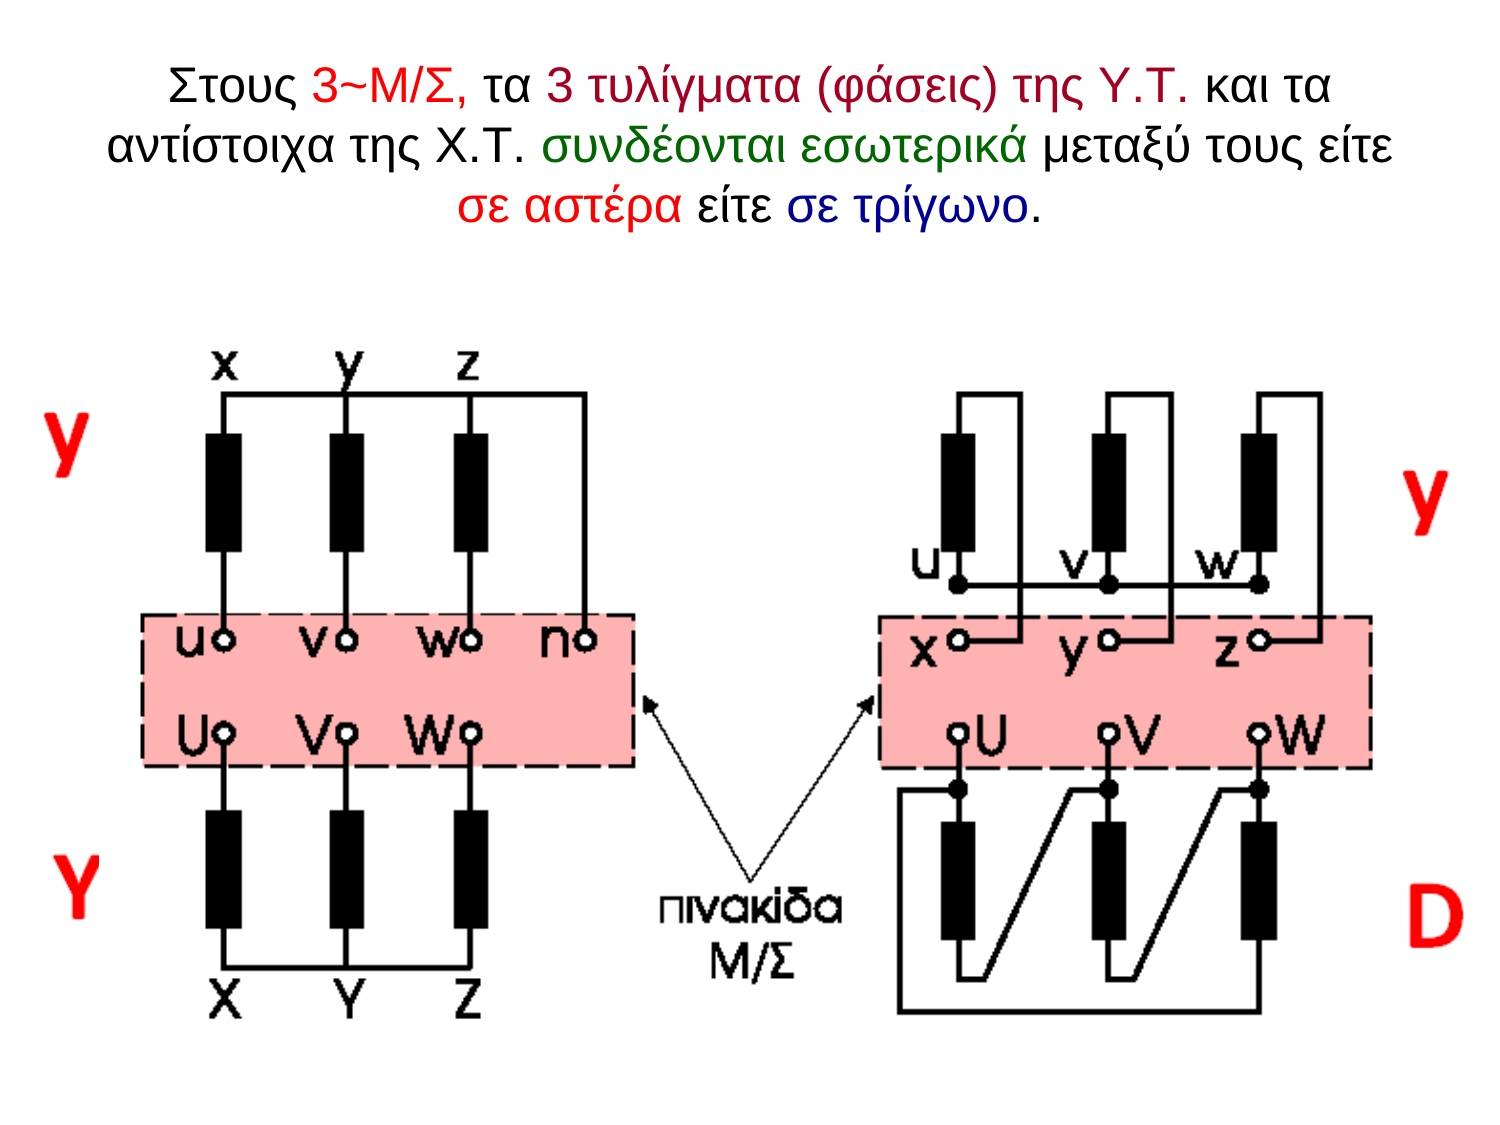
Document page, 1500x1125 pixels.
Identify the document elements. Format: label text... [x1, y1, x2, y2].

picture [46, 304, 1451, 1042]
title Στους 3~Μ/Σ, τα 3 τυλίγματα (φάσεις) της Υ.Τ. και τα αντίστοιχα της Χ.Τ. συνδέονται εσωτερικά μεταξύ τους είτε σε αστέρα είτε σε τρίγωνο. [75, 45, 1426, 233]
picture [35, 410, 92, 481]
picture [1406, 878, 1465, 953]
